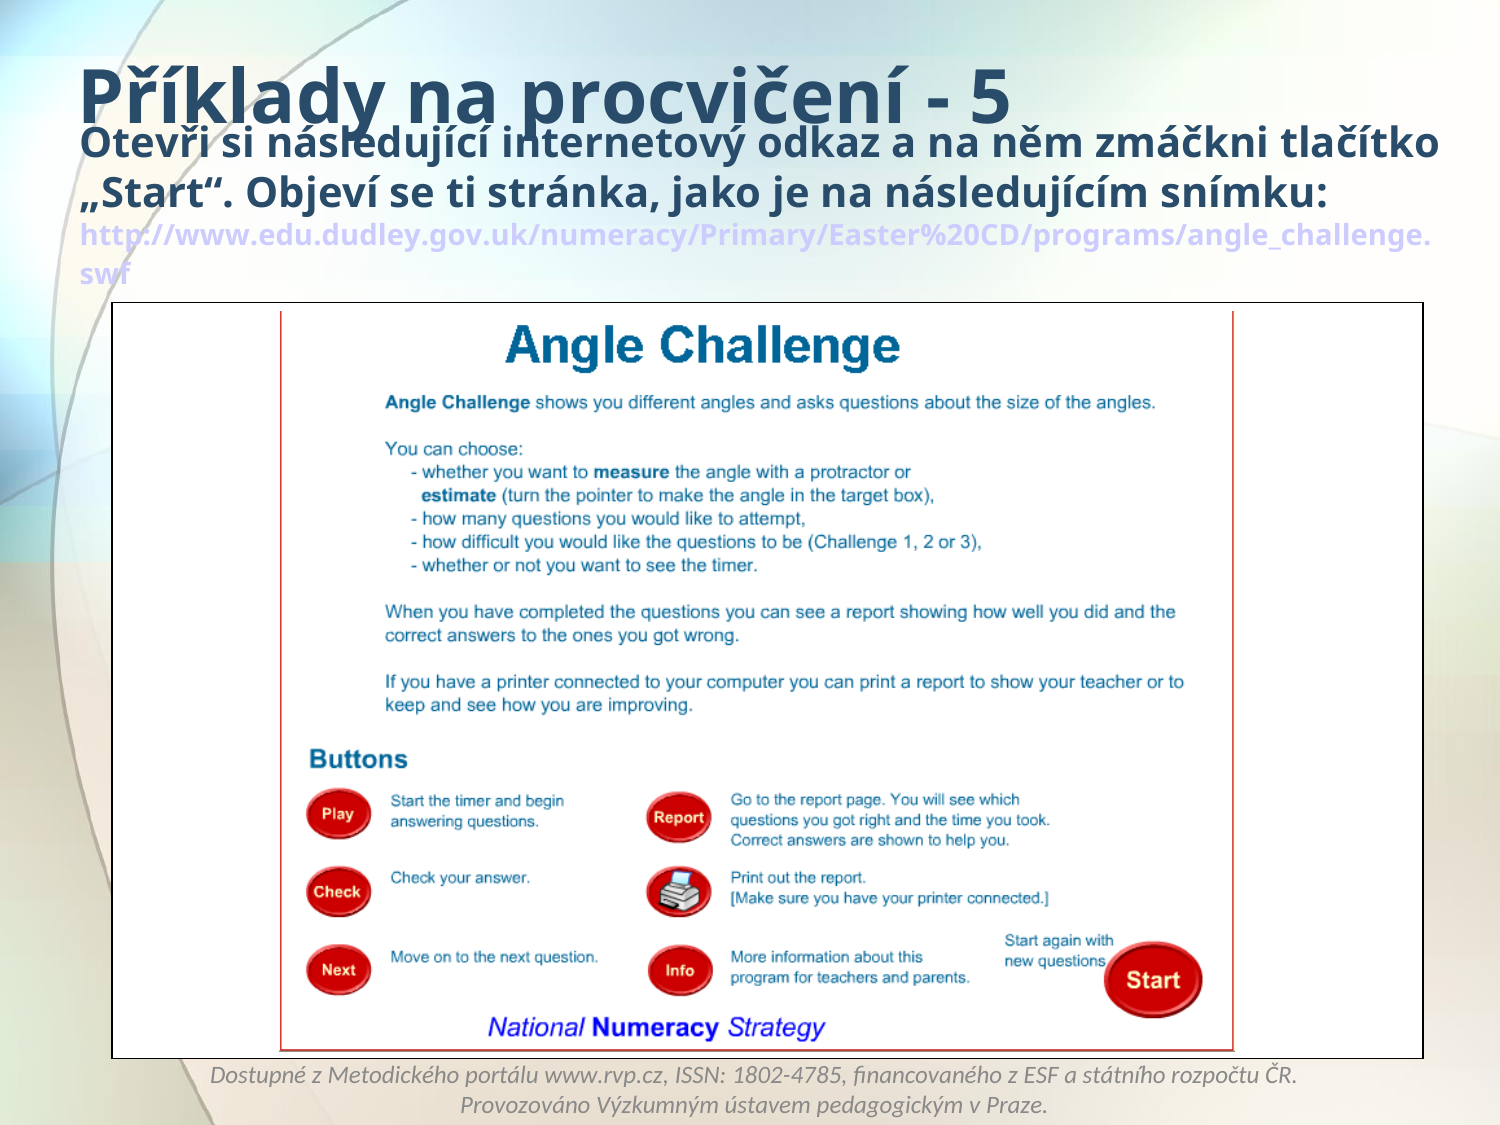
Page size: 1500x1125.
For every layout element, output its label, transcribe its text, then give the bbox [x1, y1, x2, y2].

title Příklady na procvičení - 5 [62, 50, 1398, 154]
picture [0, 0, 1500, 1125]
text_box Otevři si následující internetový odkaz a na něm zmáčkni tlačítko „Start“. Objeví se ti stránka, jako je na následujícím snímku: http://www.edu.dudley.gov.uk/numeracy/Primary/Easter%20CD/programs/angle_challenge.swf [64, 158, 1471, 253]
text_box [112, 302, 1424, 1059]
